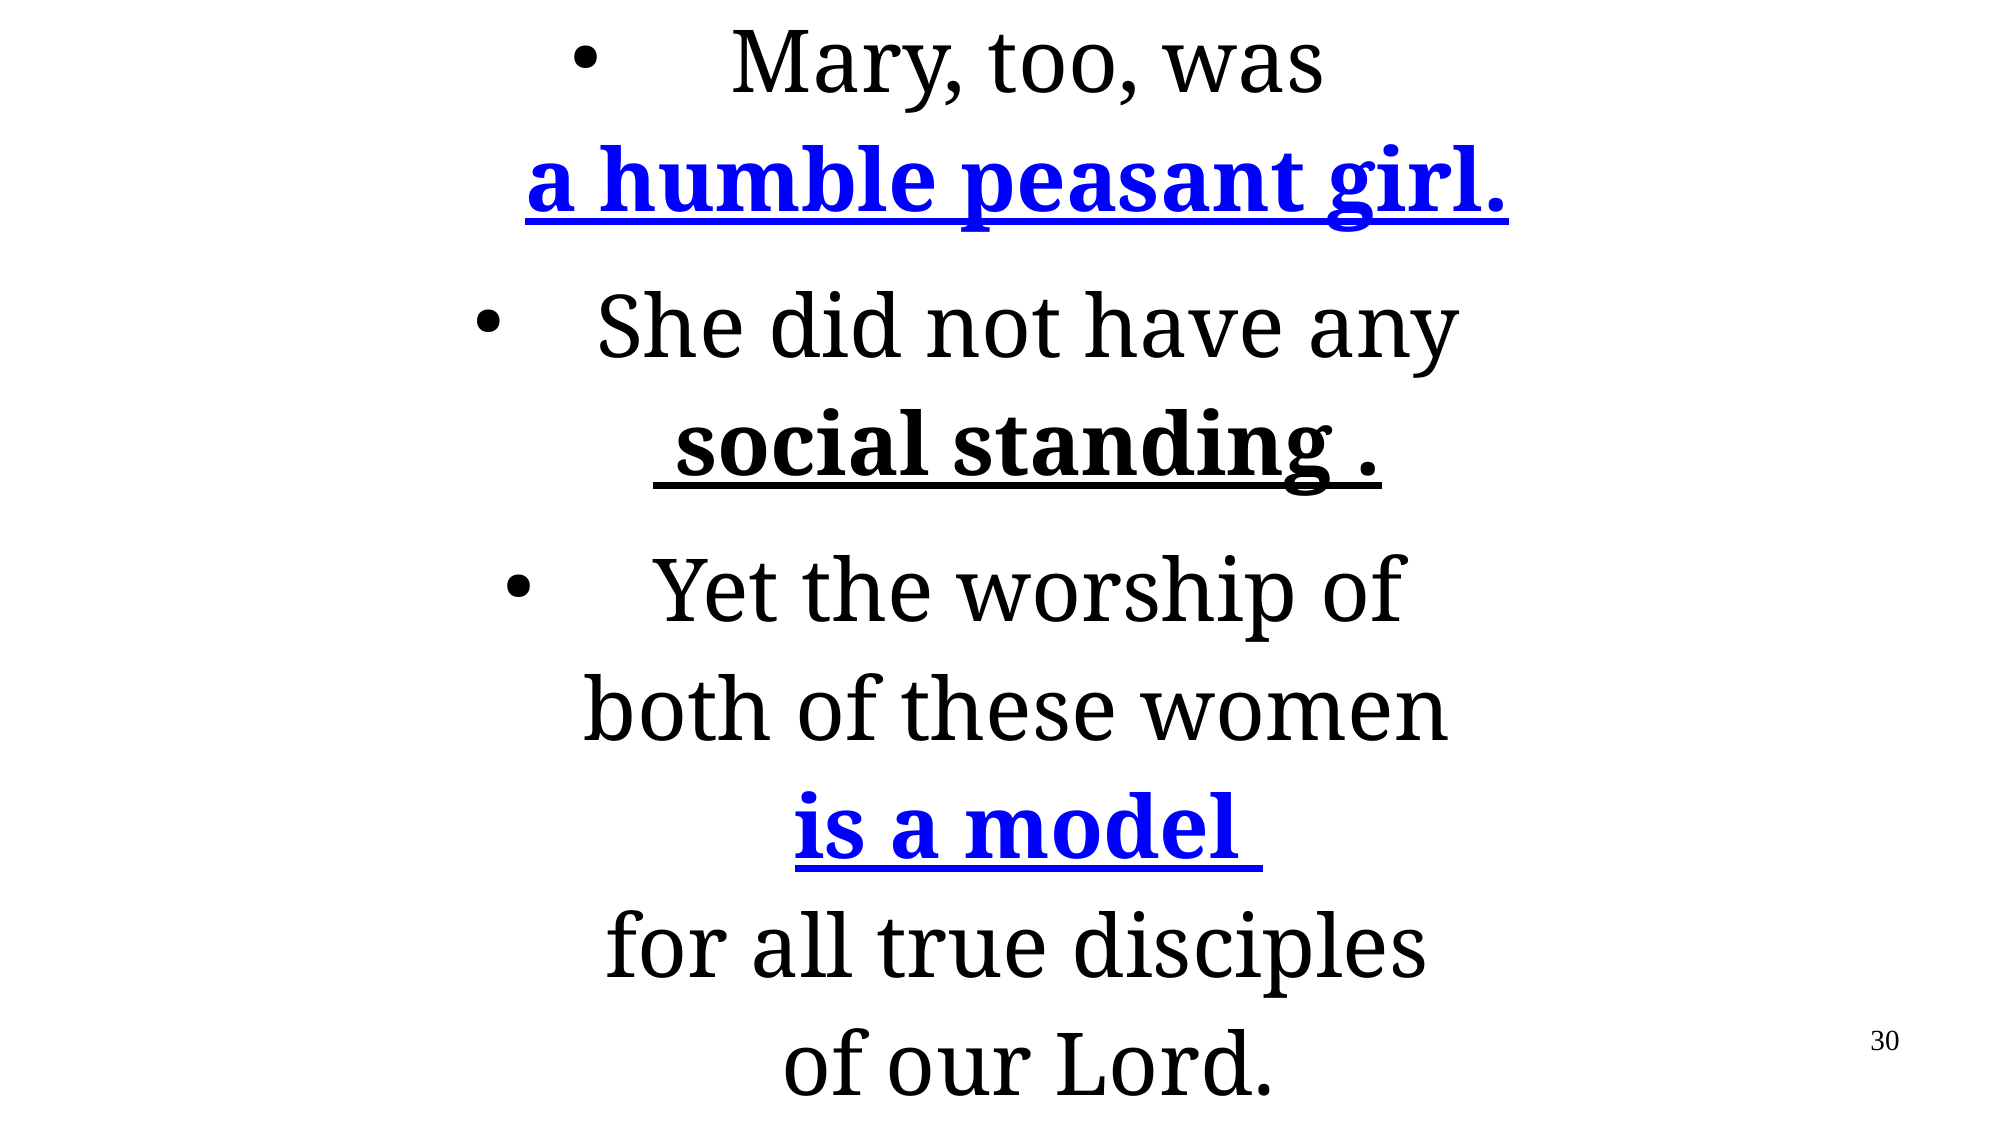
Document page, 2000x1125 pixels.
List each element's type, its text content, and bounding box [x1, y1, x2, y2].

list Mary, too, was a humble peasant girl. She did not have any social standing . Yet the worship of both of these women is a model for all true disciples of our Lord. [0, 0, 1996, 1123]
